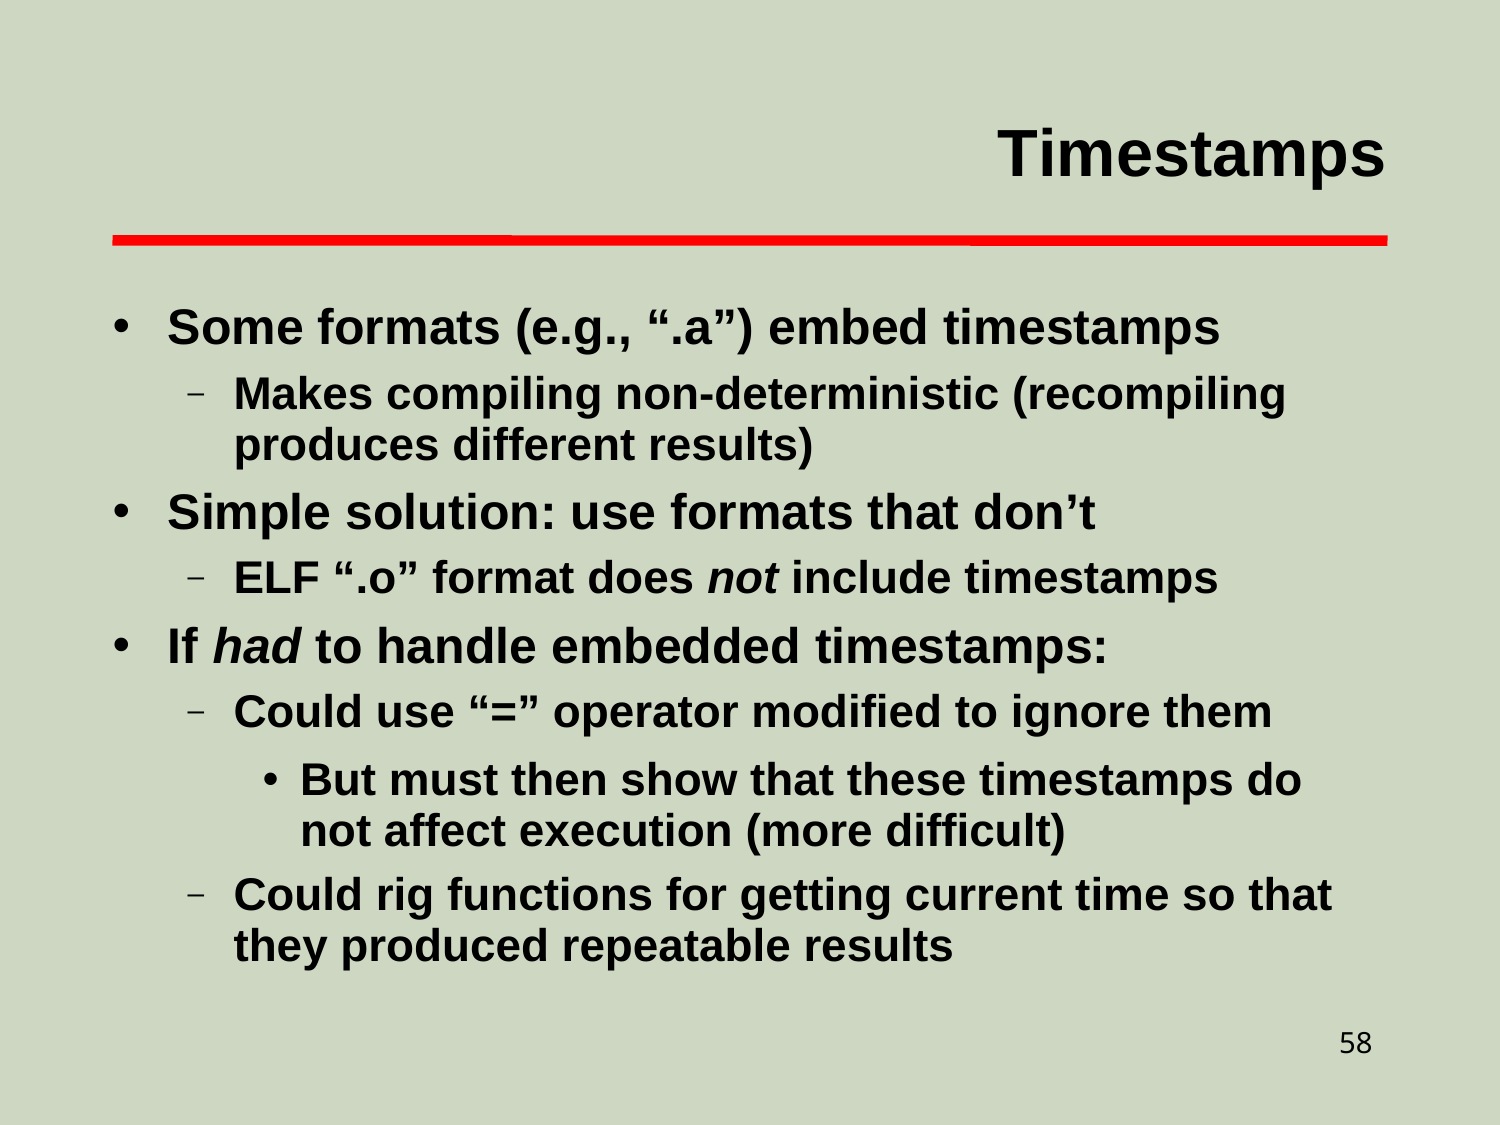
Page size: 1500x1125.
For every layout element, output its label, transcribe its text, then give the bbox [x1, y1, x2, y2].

list Some formats (e.g., “.a”) embed timestamps Makes compiling non-deterministic (recompiling produces different results) Simple solution: use formats that don’t ELF “.o” format does not include timestamps If had to handle embedded timestamps: Could use “=” operator modified to ignore them But must then show that these timestamps do not affect execution (more difficult) Could rig functions for getting current time so that they produced repeatable results [112, 299, 1387, 1099]
title Timestamps [124, 93, 1387, 216]
